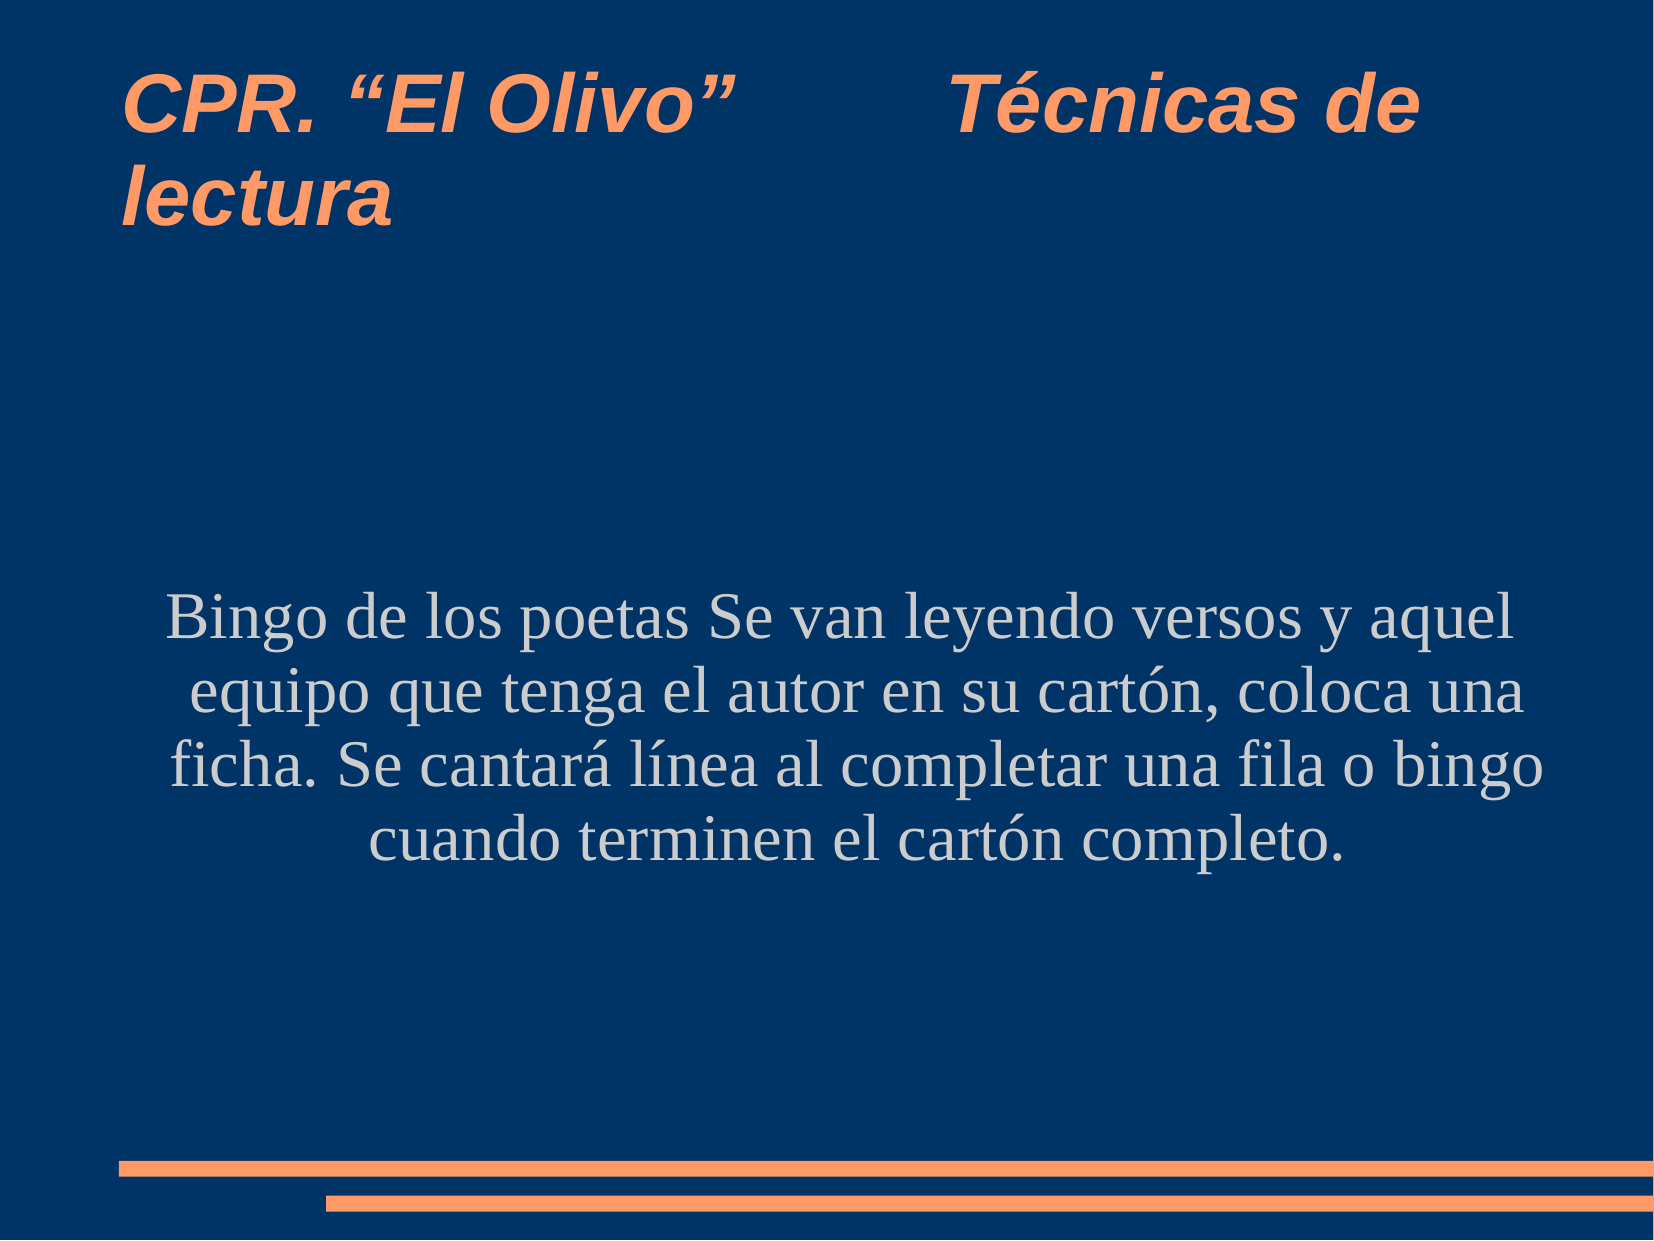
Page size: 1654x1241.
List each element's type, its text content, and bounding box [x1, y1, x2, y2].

subtitle Bingo de los poetas Se van leyendo versos y aquel equipo que tenga el autor en su cartón, coloca una ficha. Se cantará línea al completar una fila o bingo cuando terminen el cartón completo. [121, 322, 1561, 1132]
title CPR. “El Olivo” Técnicas de lectura [121, 46, 1534, 254]
